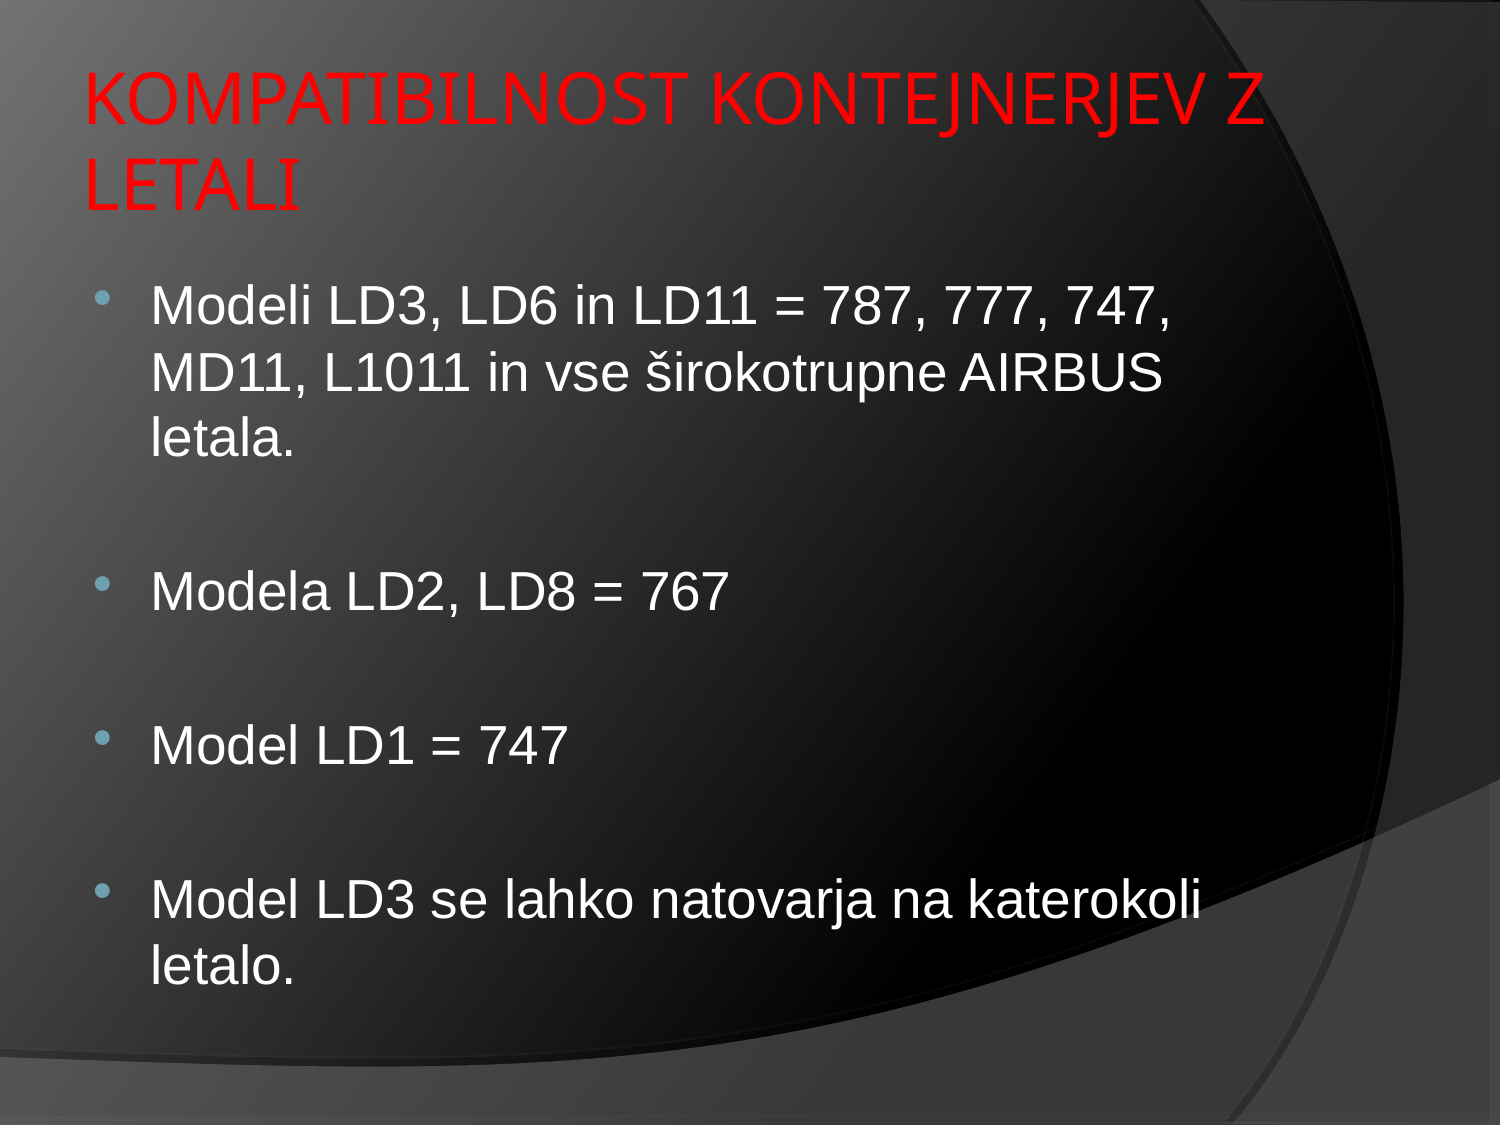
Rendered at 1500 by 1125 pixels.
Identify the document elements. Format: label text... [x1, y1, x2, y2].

list Modeli LD3, LD6 in LD11 = 787, 777, 747, MD11, L1011 in vse širokotrupne AIRBUS letala. Modela LD2, LD8 = 767 Model LD1 = 747 Model LD3 se lahko natovarja na katerokoli letalo. [75, 262, 1300, 1005]
title KOMPATIBILNOST KONTEJNERJEV Z LETALI [75, 45, 1300, 233]
